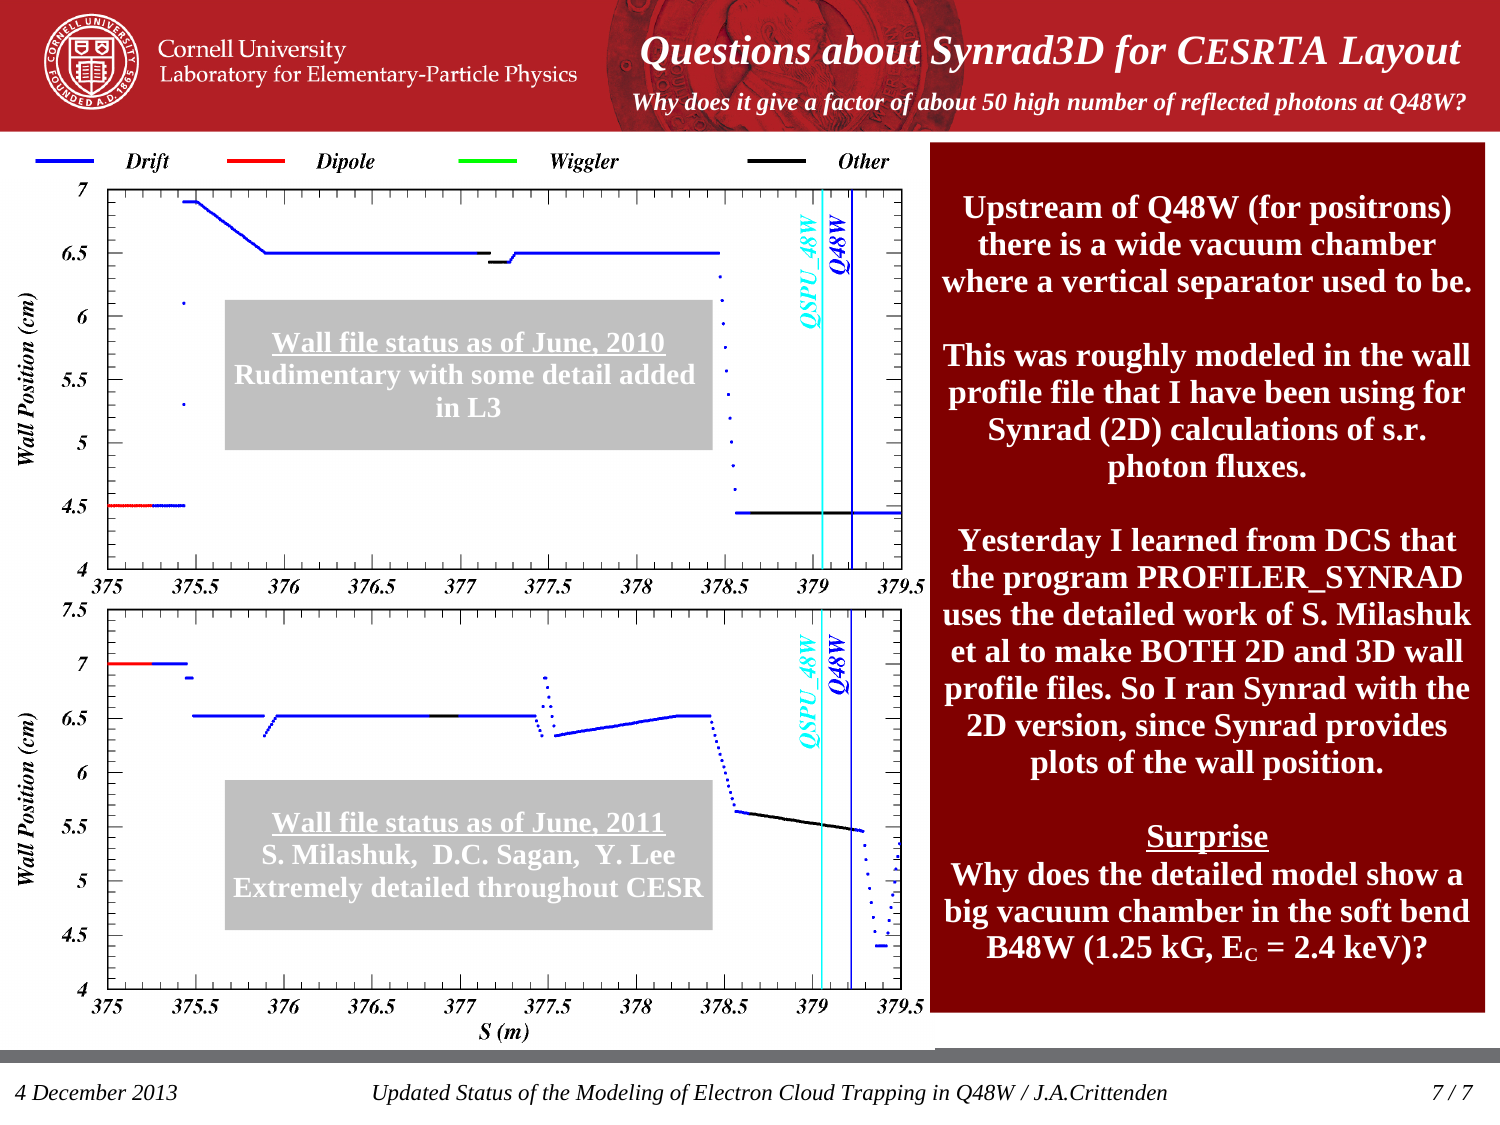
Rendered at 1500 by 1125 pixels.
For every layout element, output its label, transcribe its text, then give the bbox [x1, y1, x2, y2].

picture [0, 0, 1500, 132]
picture [0, 179, 935, 1051]
text_box Upstream of Q48W (for positrons) there is a wide vacuum chamber where a vertical separator used to be. This was roughly modeled in the wall profile file that I have been using for Synrad (2D) calculations of s.r. photon fluxes. Yesterday I learned from DCS that the program PROFILER_SYNRAD uses the detailed work of S. Milashuk et al to make BOTH 2D and 3D wall profile files. So I ran Synrad with the 2D version, since Synrad provides plots of the wall position. Surprise Why does the detailed model show a big vacuum chamber in the soft bend B48W (1.25 kG, EC = 2.4 keV)? [930, 142, 1486, 1013]
text_box Wall file status as of June, 2010 Rudimentary with some detail added in L3 [224, 299, 713, 451]
picture [30, 149, 908, 176]
text_box Wall file status as of June, 2011 S. Milashuk, D.C. Sagan, Y. Lee Extremely detailed throughout CESR [224, 780, 713, 931]
title Questions about Synrad3D for CESRTA Layout Why does it give a factor of about 50 high number of reflected photons at Q48W? [600, 7, 1500, 113]
